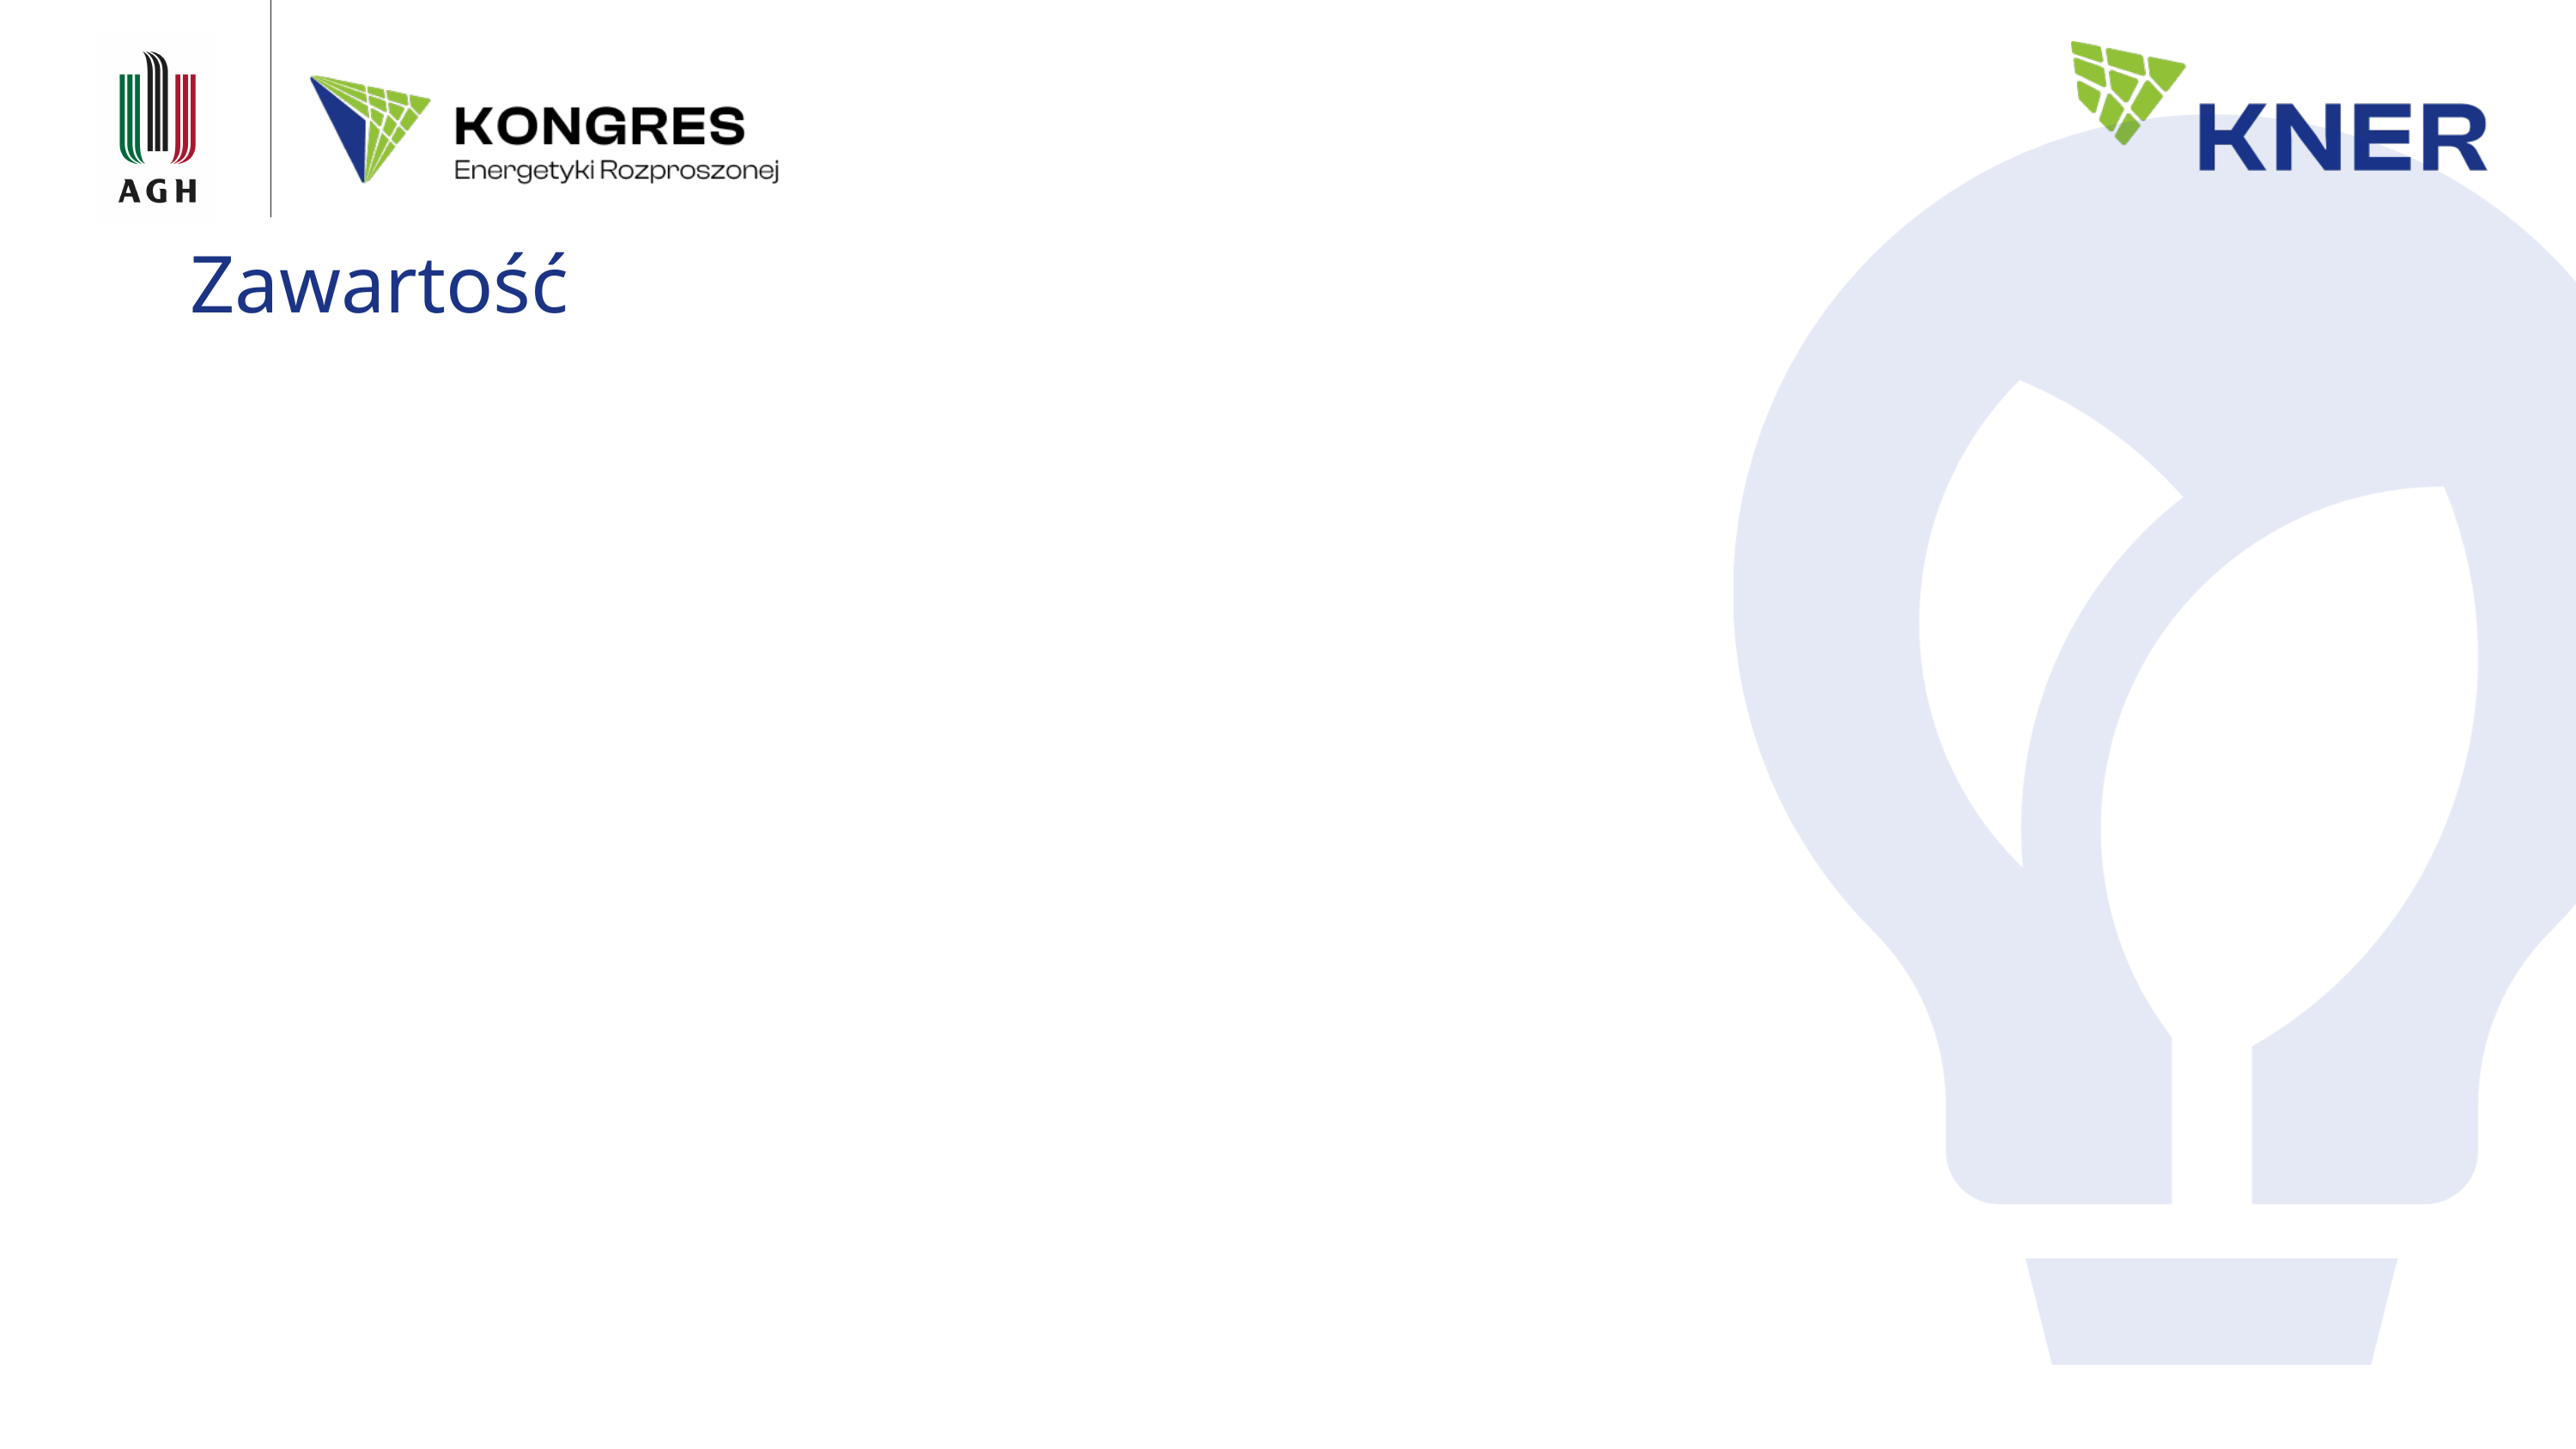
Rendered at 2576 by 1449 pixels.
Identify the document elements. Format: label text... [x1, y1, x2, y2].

title Zawartość [177, 217, 2399, 358]
